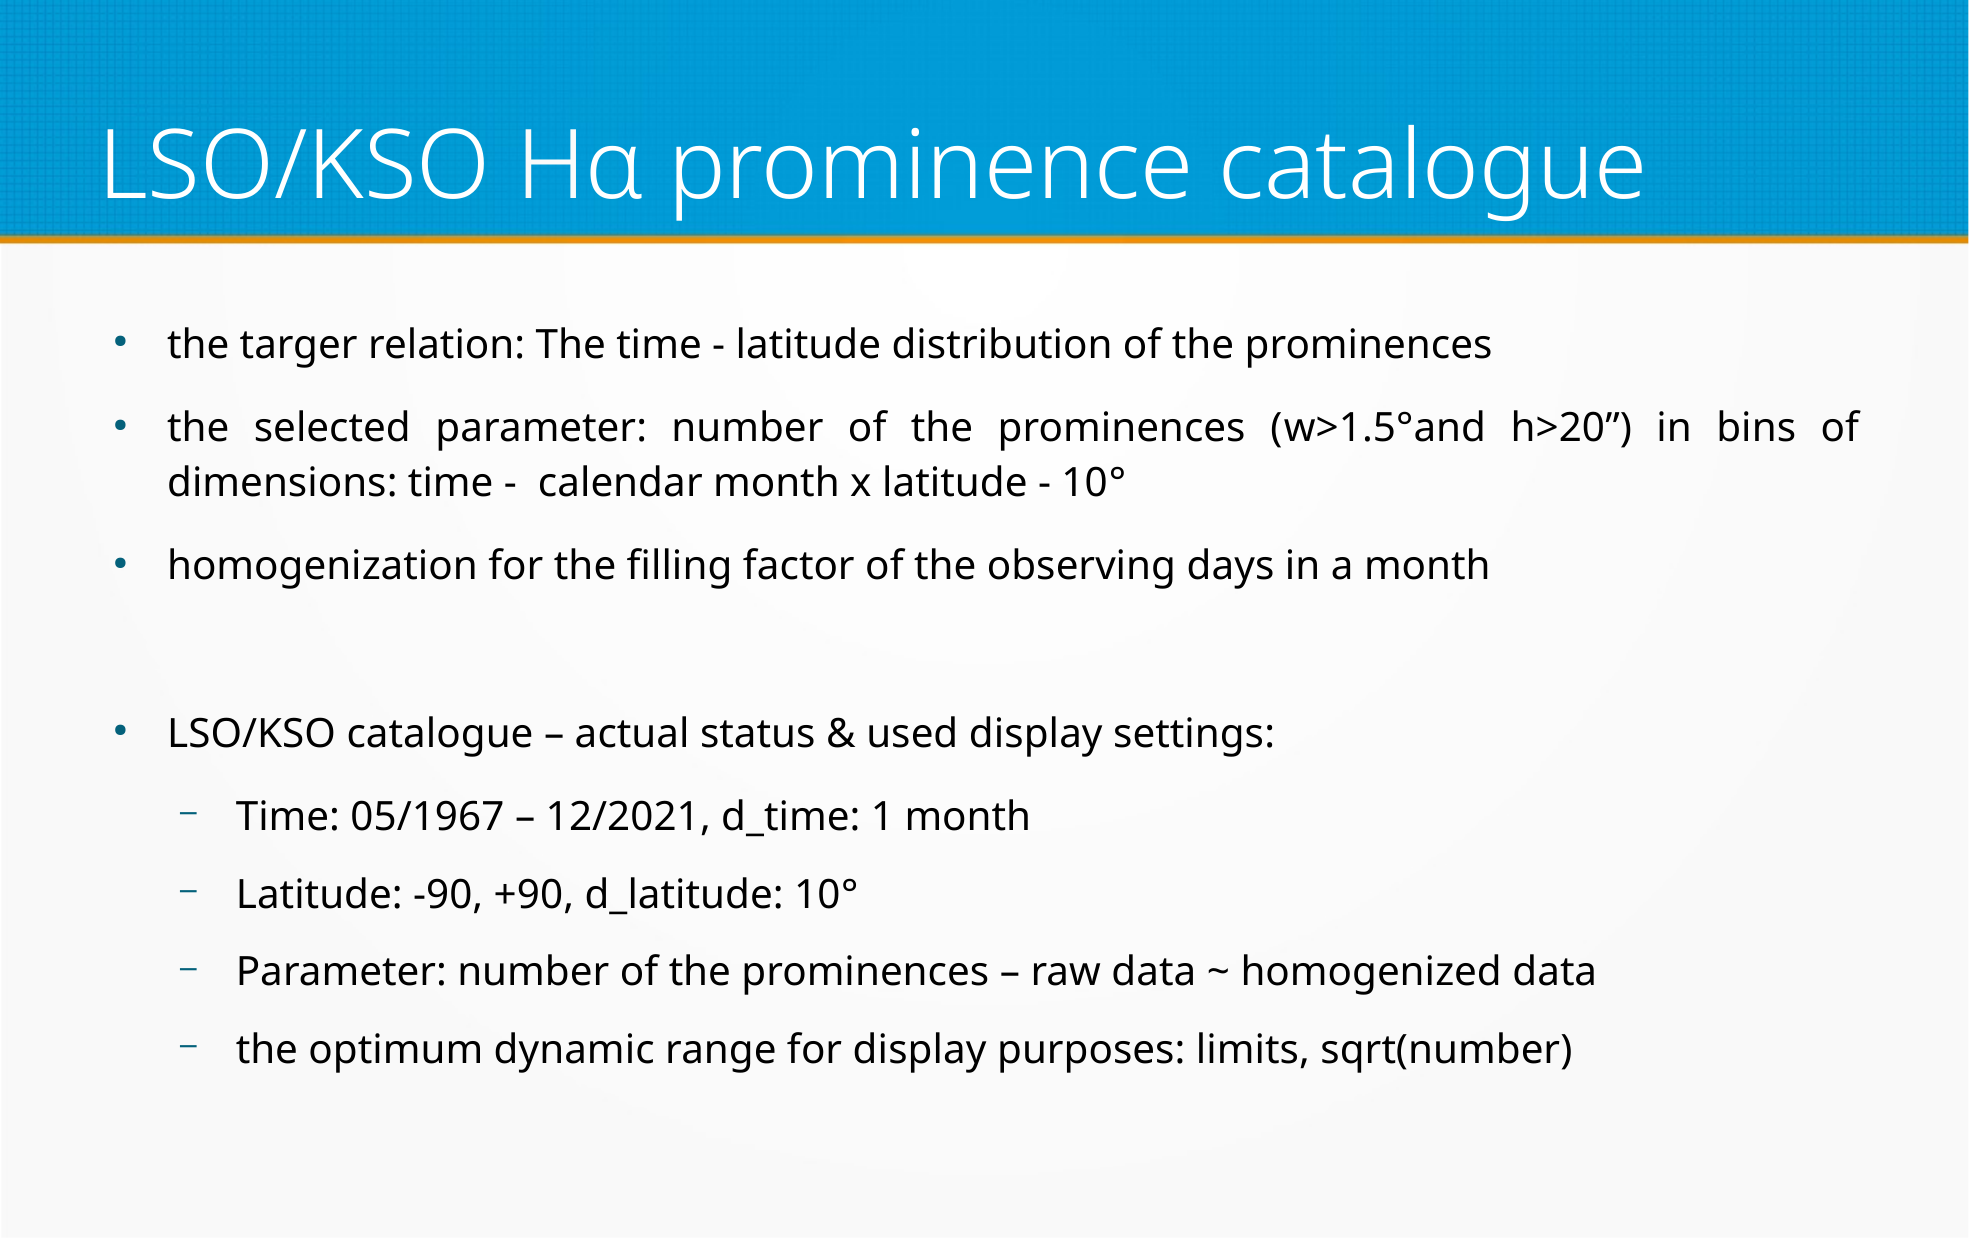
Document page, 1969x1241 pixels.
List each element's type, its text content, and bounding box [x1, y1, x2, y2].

list the targer relation: The time - latitude distribution of the prominences the selected parameter: number of the prominences (w>1.5°and h>20”) in bins of dimensions: time - calendar month x latitude - 10° homogenization for the filling factor of the observing days in a month LSO/KSO catalogue – actual status & used display settings: Time: 05/1967 – 12/2021, d_time: 1 month Latitude: -90, +90, d_latitude: 10° Parameter: number of the prominences – raw data ~ homogenized data the optimum dynamic range for display purposes: limits, sqrt(number) [98, 315, 1861, 1081]
picture [0, 233, 1969, 1241]
title LSO/KSO Hα prominence catalogue [98, 19, 1870, 227]
